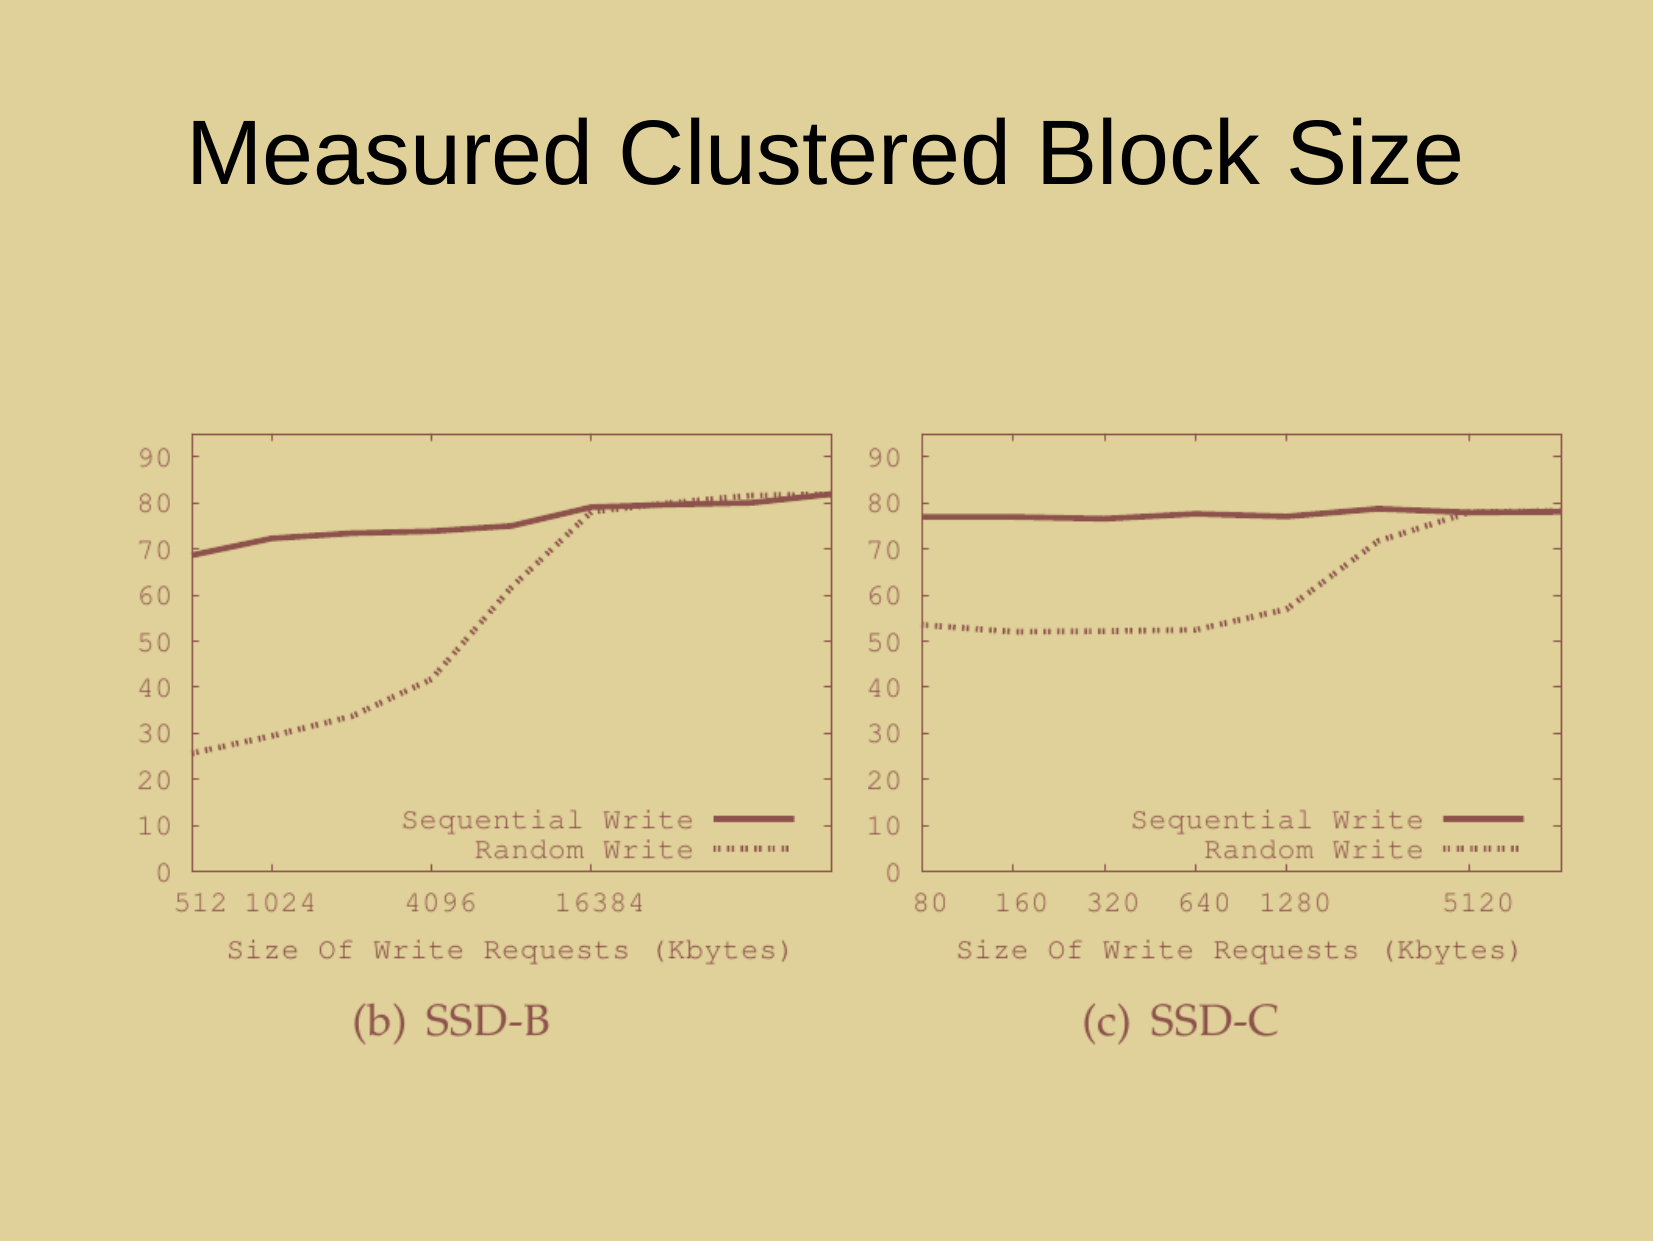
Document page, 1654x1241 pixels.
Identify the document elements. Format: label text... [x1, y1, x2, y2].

picture [134, 423, 1575, 1051]
title Measured Clustered Block Size [82, 49, 1571, 257]
